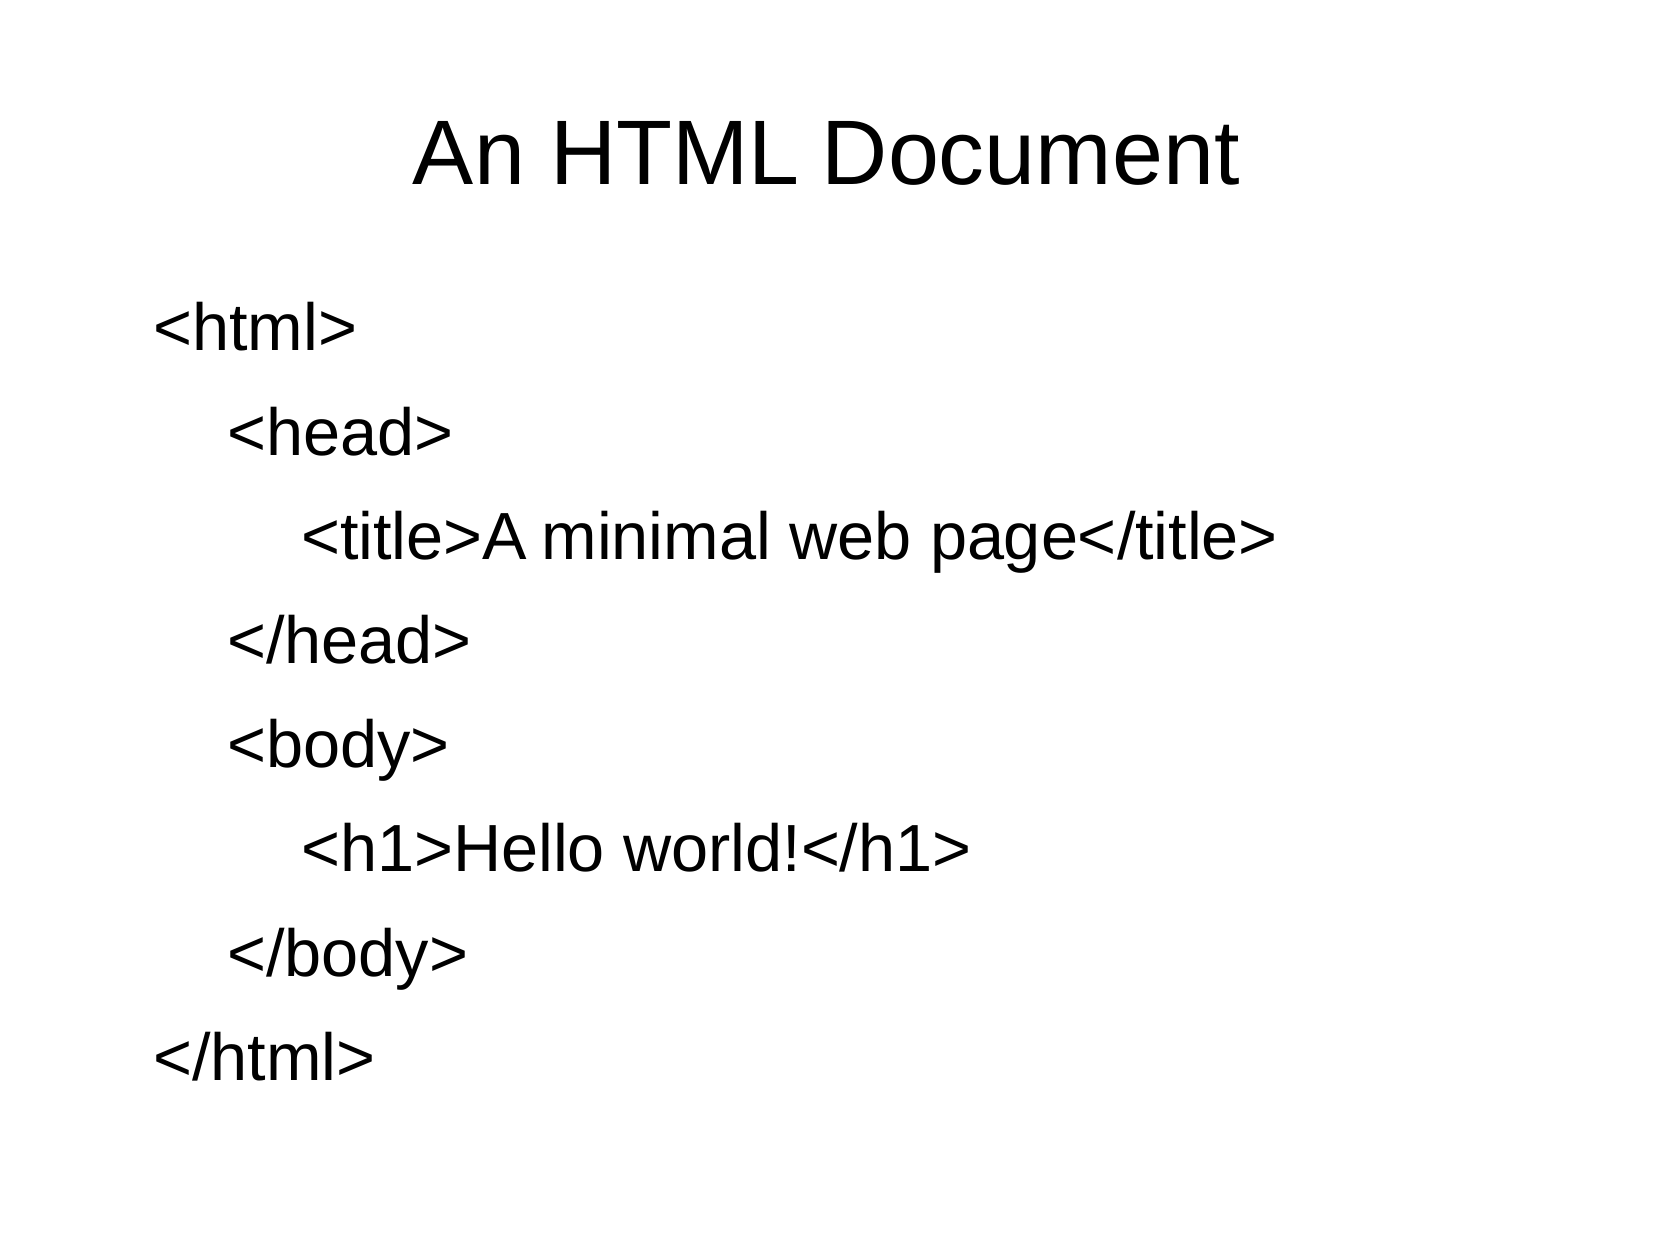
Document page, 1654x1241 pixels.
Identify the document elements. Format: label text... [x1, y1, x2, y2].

list <html> <head> <title>A minimal web page</title> </head> <body> <h1>Hello world!</h1> </body> </html> [82, 290, 1571, 1109]
title An HTML Document [82, 49, 1571, 257]
